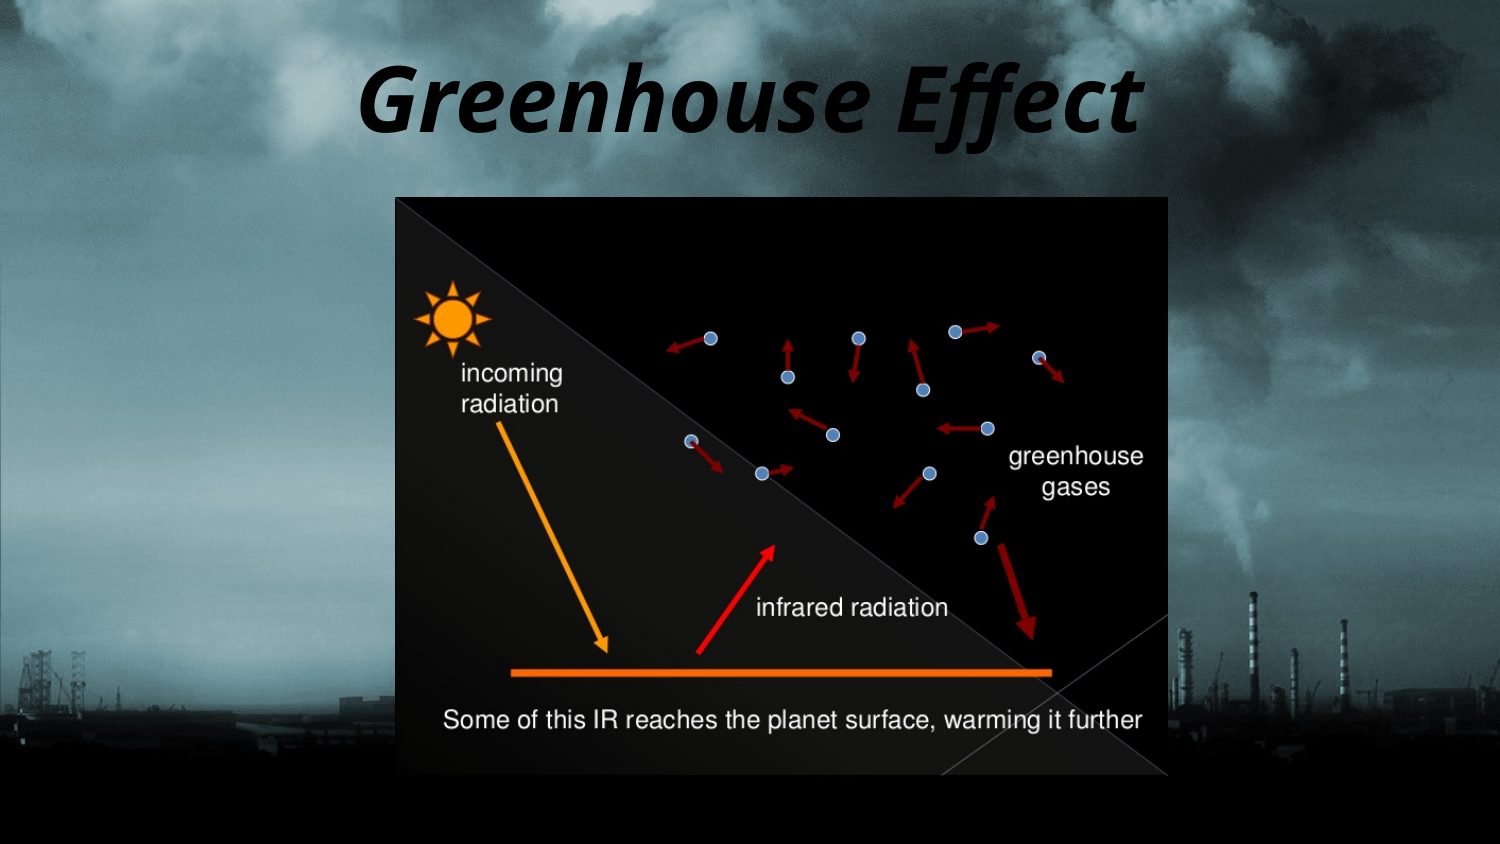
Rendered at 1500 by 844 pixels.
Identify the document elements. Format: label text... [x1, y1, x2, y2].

picture [0, 0, 1500, 844]
title Greenhouse Effect [75, 33, 1425, 175]
